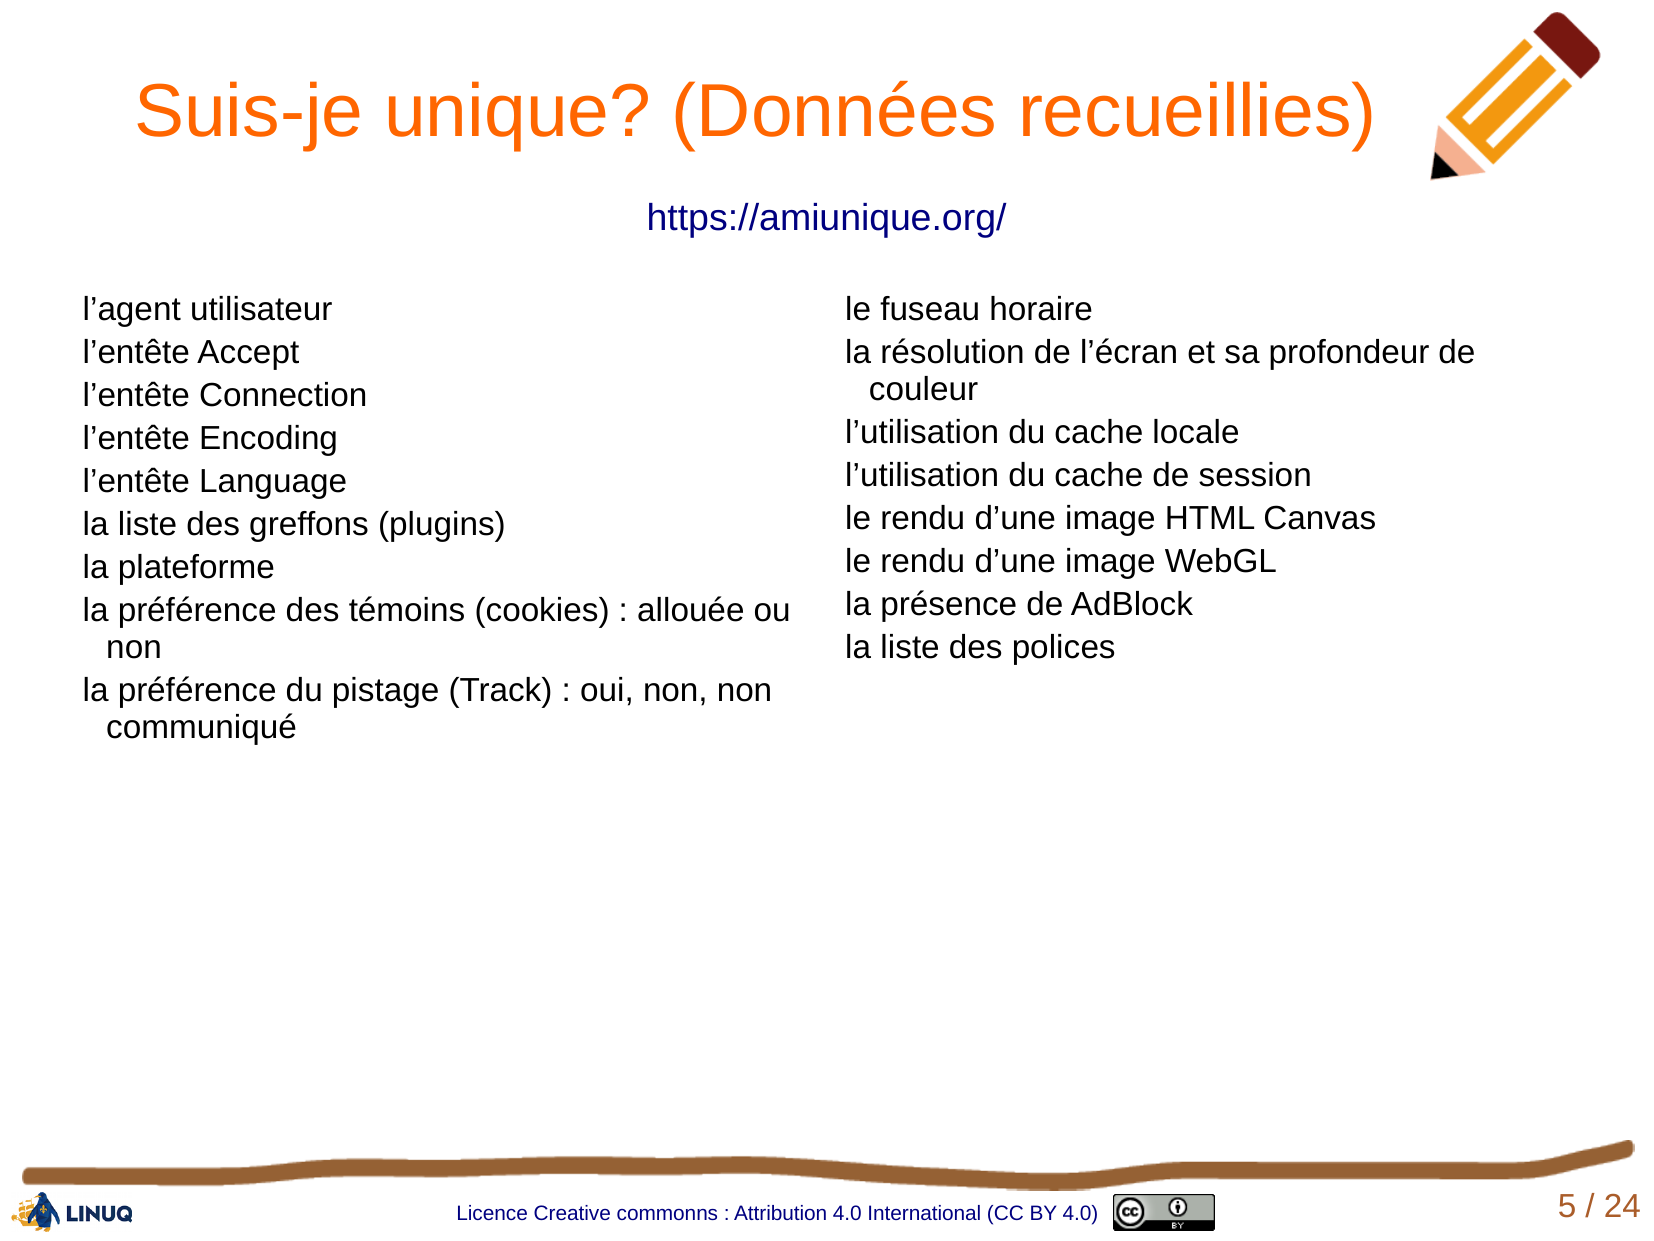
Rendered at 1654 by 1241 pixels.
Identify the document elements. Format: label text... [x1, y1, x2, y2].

picture [1430, 12, 1601, 181]
list le fuseau horaire la résolution de l’écran et sa profondeur de couleur l’utilisation du cache locale l’utilisation du cache de session le rendu d’une image HTML Canvas le rendu d’une image WebGL la présence de AdBlock la liste des polices [845, 290, 1572, 1122]
picture [22, 1140, 1635, 1191]
text_box https://amiunique.org/ [631, 188, 1022, 246]
picture [1113, 1194, 1215, 1231]
title Suis-je unique? (Données recueillies) [82, 49, 1430, 172]
picture [11, 1192, 132, 1232]
list l’agent utilisateur l’entête Accept l’entête Connection l’entête Encoding l’entête Language la liste des greffons (plugins) la plateforme la préférence des témoins (cookies) : allouée ou non la préférence du pistage (Track) : oui, non, non communiqué [82, 290, 809, 1122]
